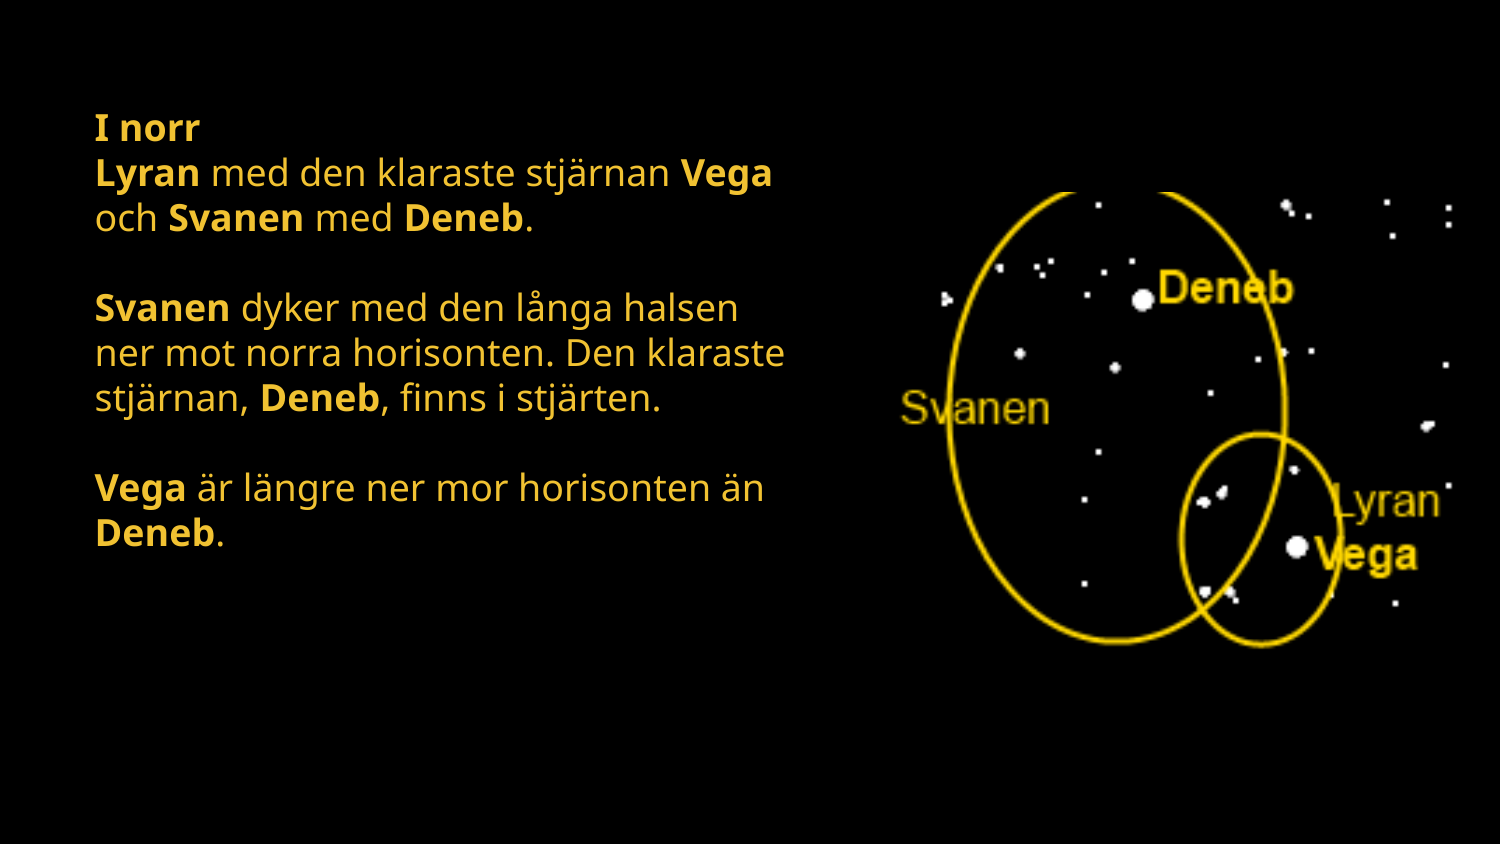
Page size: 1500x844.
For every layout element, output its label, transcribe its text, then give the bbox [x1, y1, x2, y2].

text_box I norr Lyran med den klaraste stjärnan Vega och Svanen med Deneb. Svanen dyker med den långa halsen ner mot norra horisonten. Den klaraste stjärnan, Deneb, finns i stjärten. Vega är längre ner mor horisonten än Deneb. [79, 88, 896, 700]
picture [895, 192, 1458, 652]
